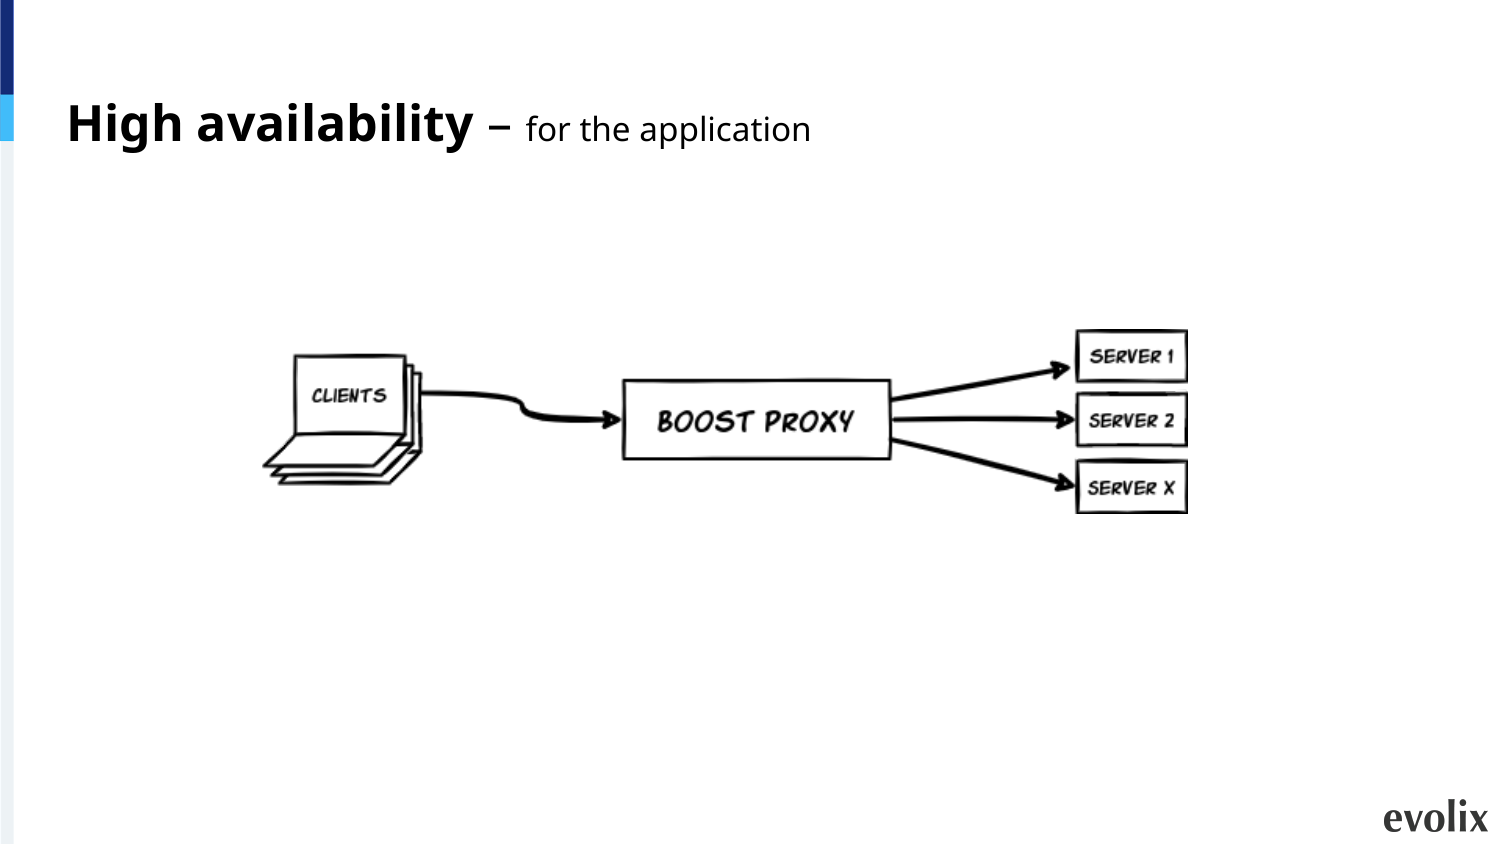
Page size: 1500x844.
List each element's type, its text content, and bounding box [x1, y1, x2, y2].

picture [0, 0, 1500, 844]
title High availability – for the application [51, 76, 1449, 171]
